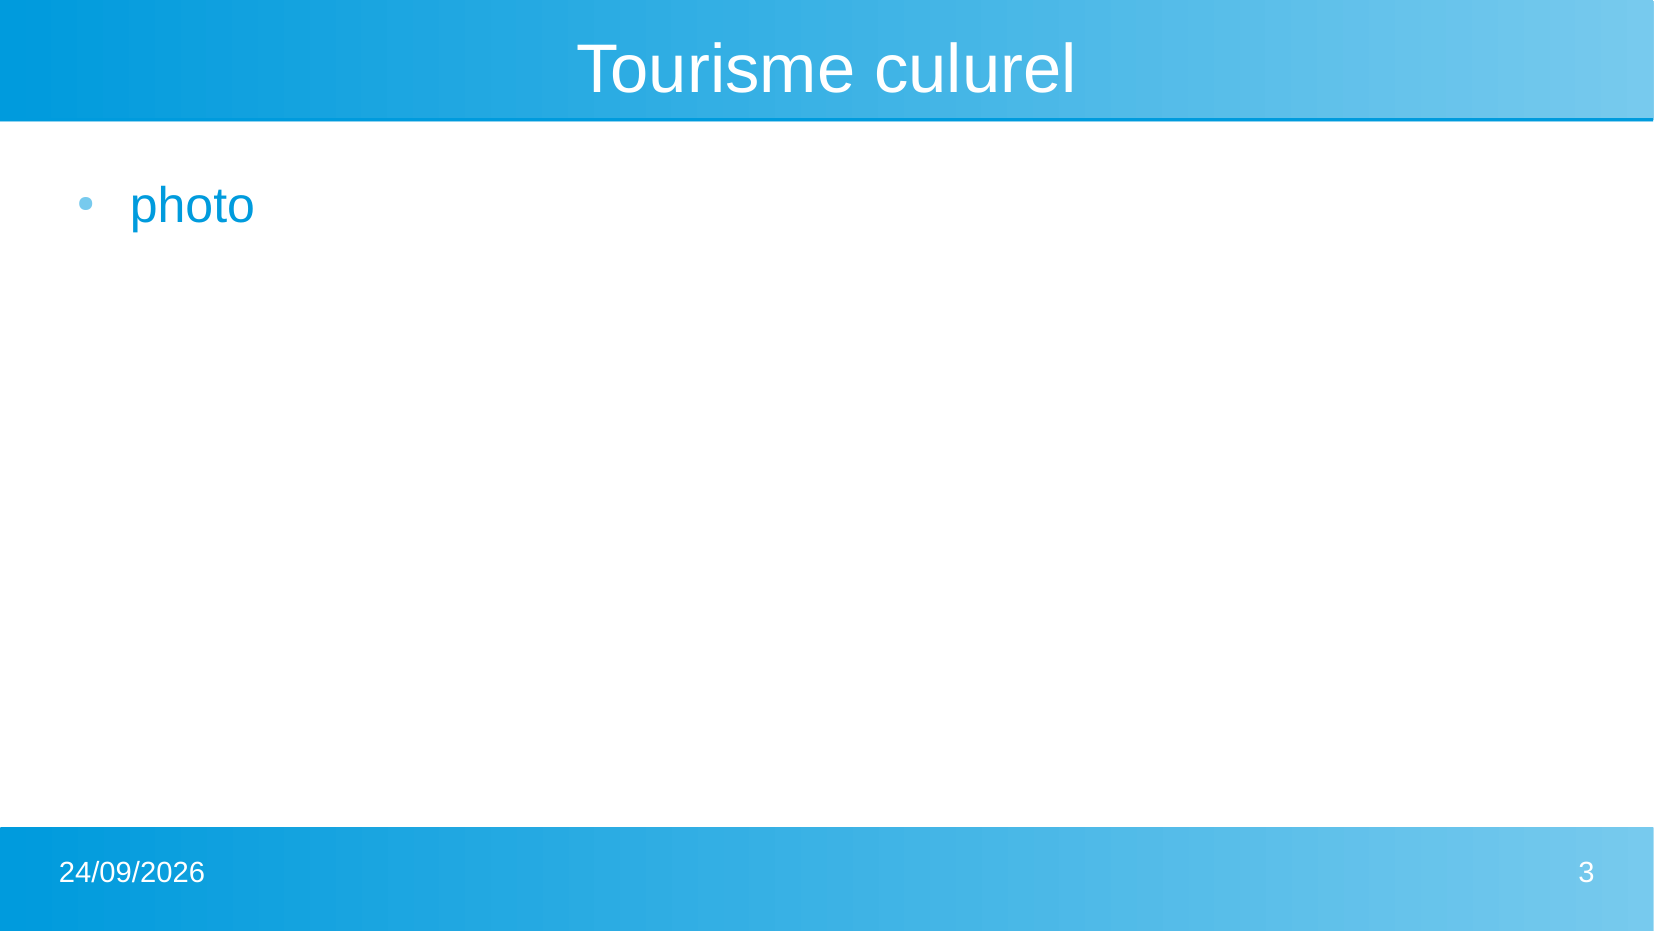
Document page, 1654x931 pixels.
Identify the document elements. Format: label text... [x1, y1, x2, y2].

list photo [59, 177, 1595, 768]
title Tourisme culurel [59, 29, 1595, 108]
